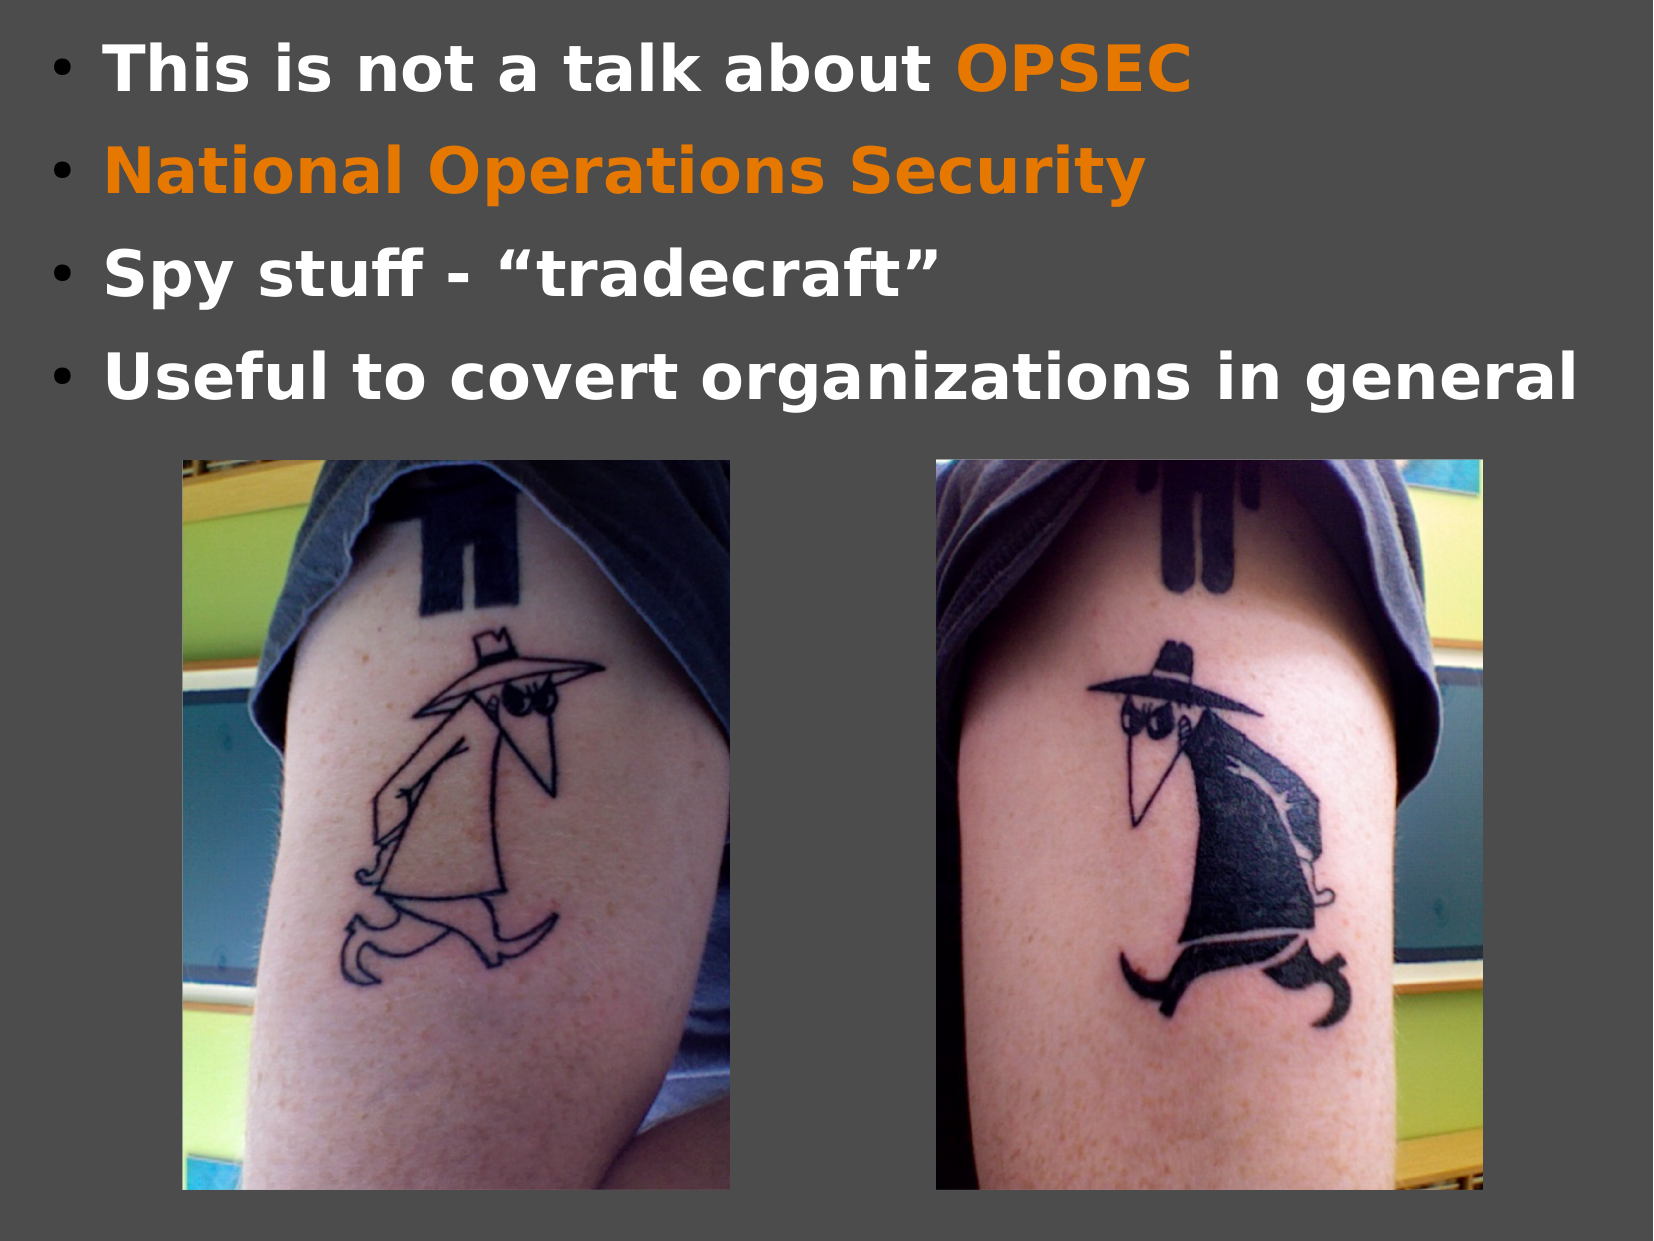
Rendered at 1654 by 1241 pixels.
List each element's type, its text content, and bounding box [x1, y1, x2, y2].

list This is not a talk about OPSEC National Operations Security Spy stuff - “tradecraft” Useful to covert organizations in general [34, 31, 1586, 423]
picture [935, 460, 1483, 1190]
picture [182, 460, 730, 1190]
